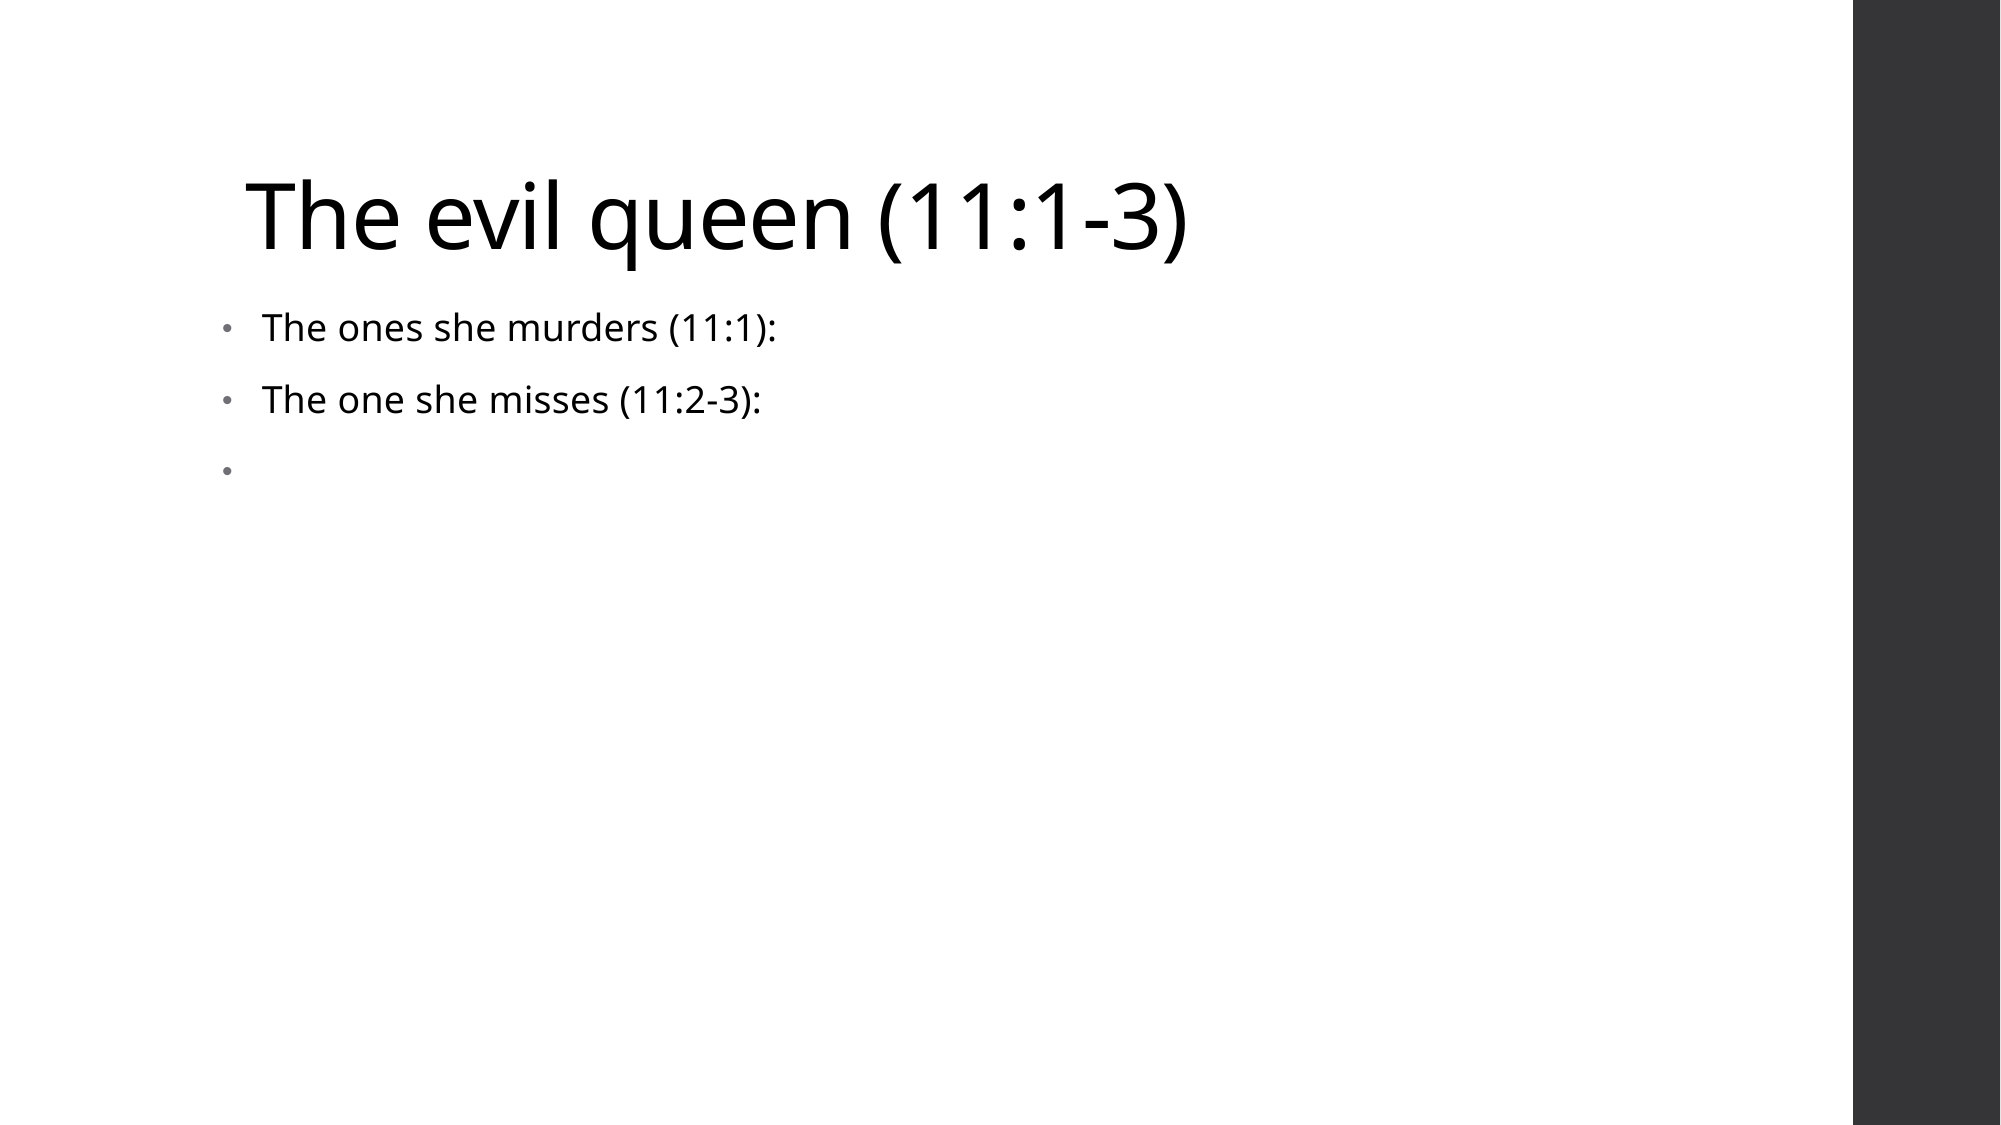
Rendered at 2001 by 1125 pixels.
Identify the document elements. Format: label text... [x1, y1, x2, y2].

list The ones she murders (11:1): The one she misses (11:2-3): [206, 299, 1617, 1014]
title The evil queen (11:1-3) [206, 60, 1797, 278]
